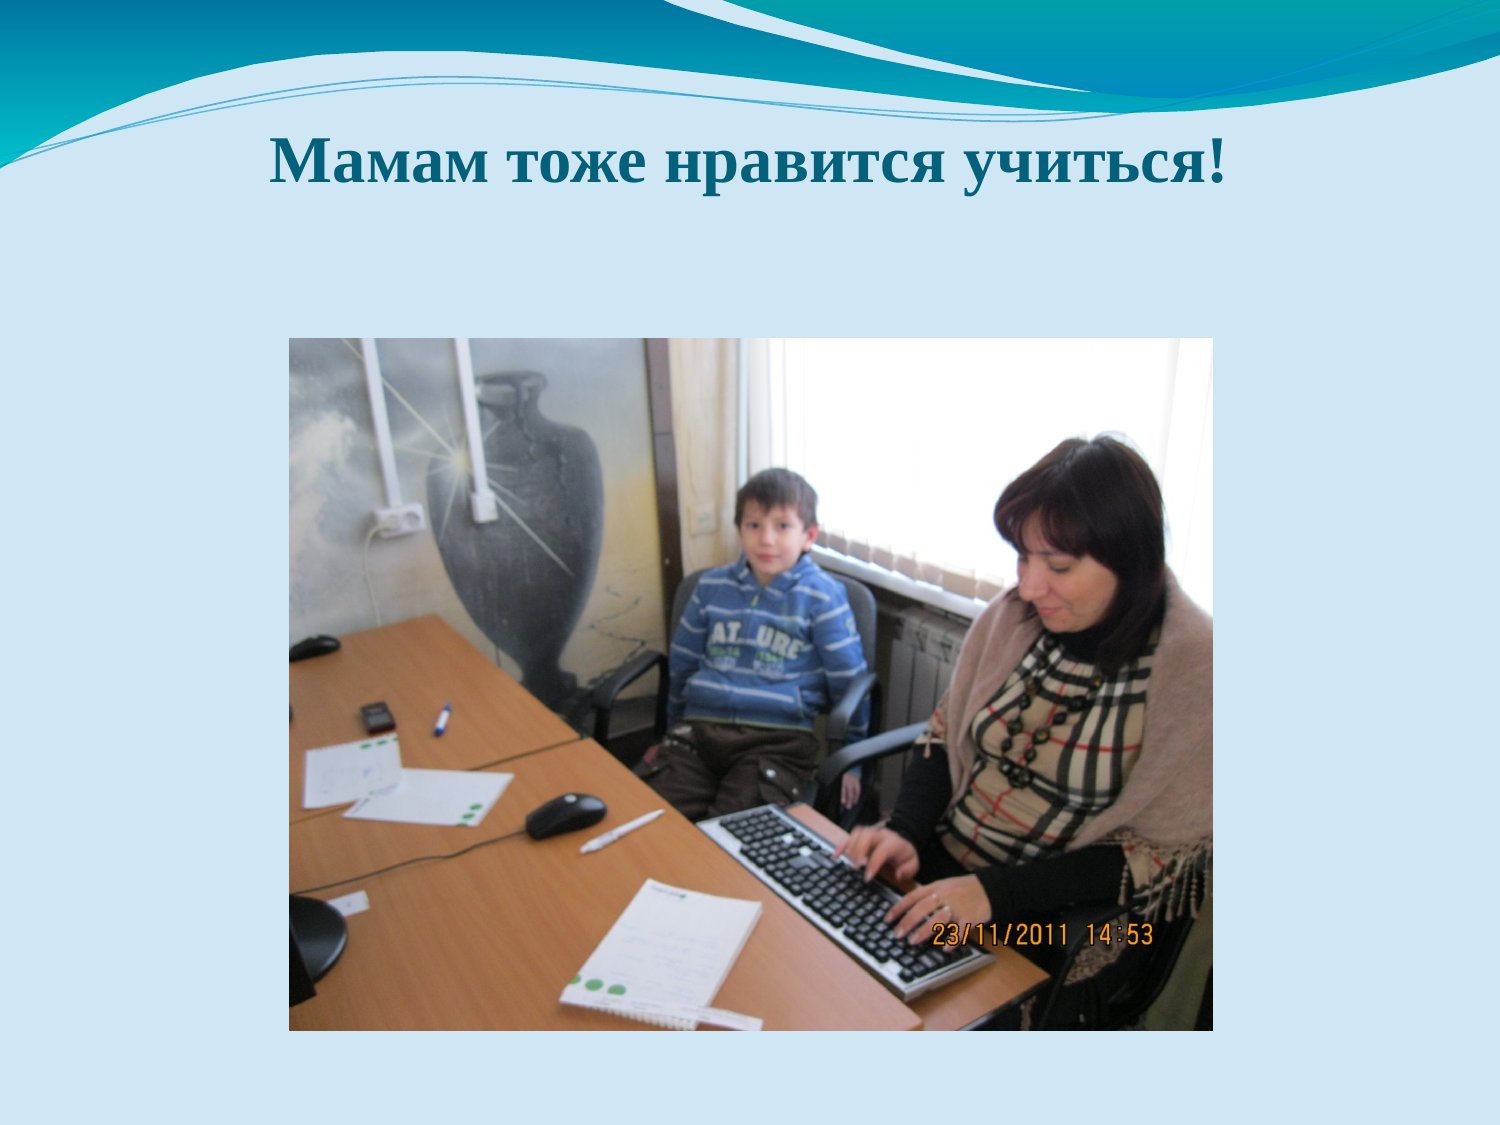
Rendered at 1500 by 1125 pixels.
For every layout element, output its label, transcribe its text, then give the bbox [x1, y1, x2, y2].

picture [289, 338, 1213, 1031]
title Мамам тоже нравится учиться! [75, 115, 1425, 303]
